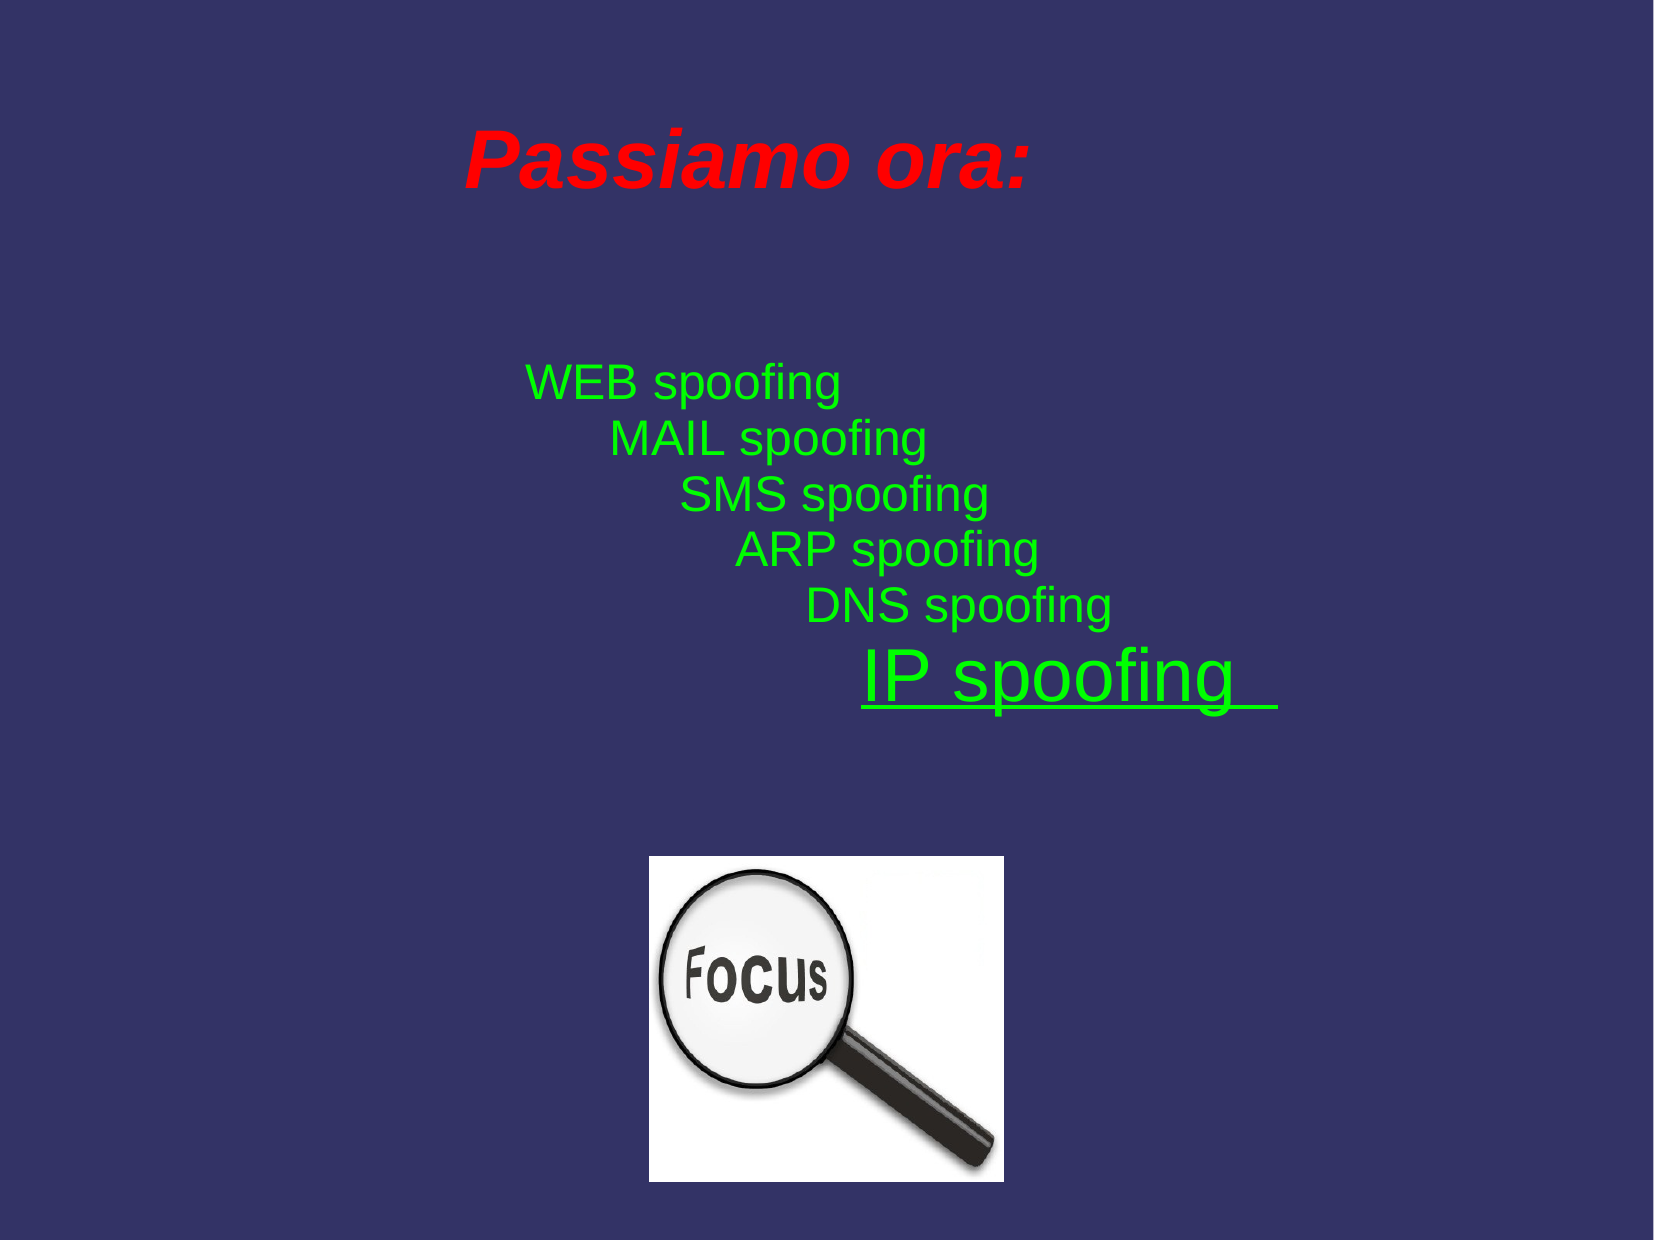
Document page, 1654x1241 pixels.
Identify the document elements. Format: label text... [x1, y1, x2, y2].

picture [649, 856, 1004, 1182]
text_box Passiamo ora: [464, 113, 1034, 207]
text_box WEB spoofing MAIL spoofing SMS spoofing ARP spoofing DNS spoofing IP spoofing [413, 354, 1282, 718]
